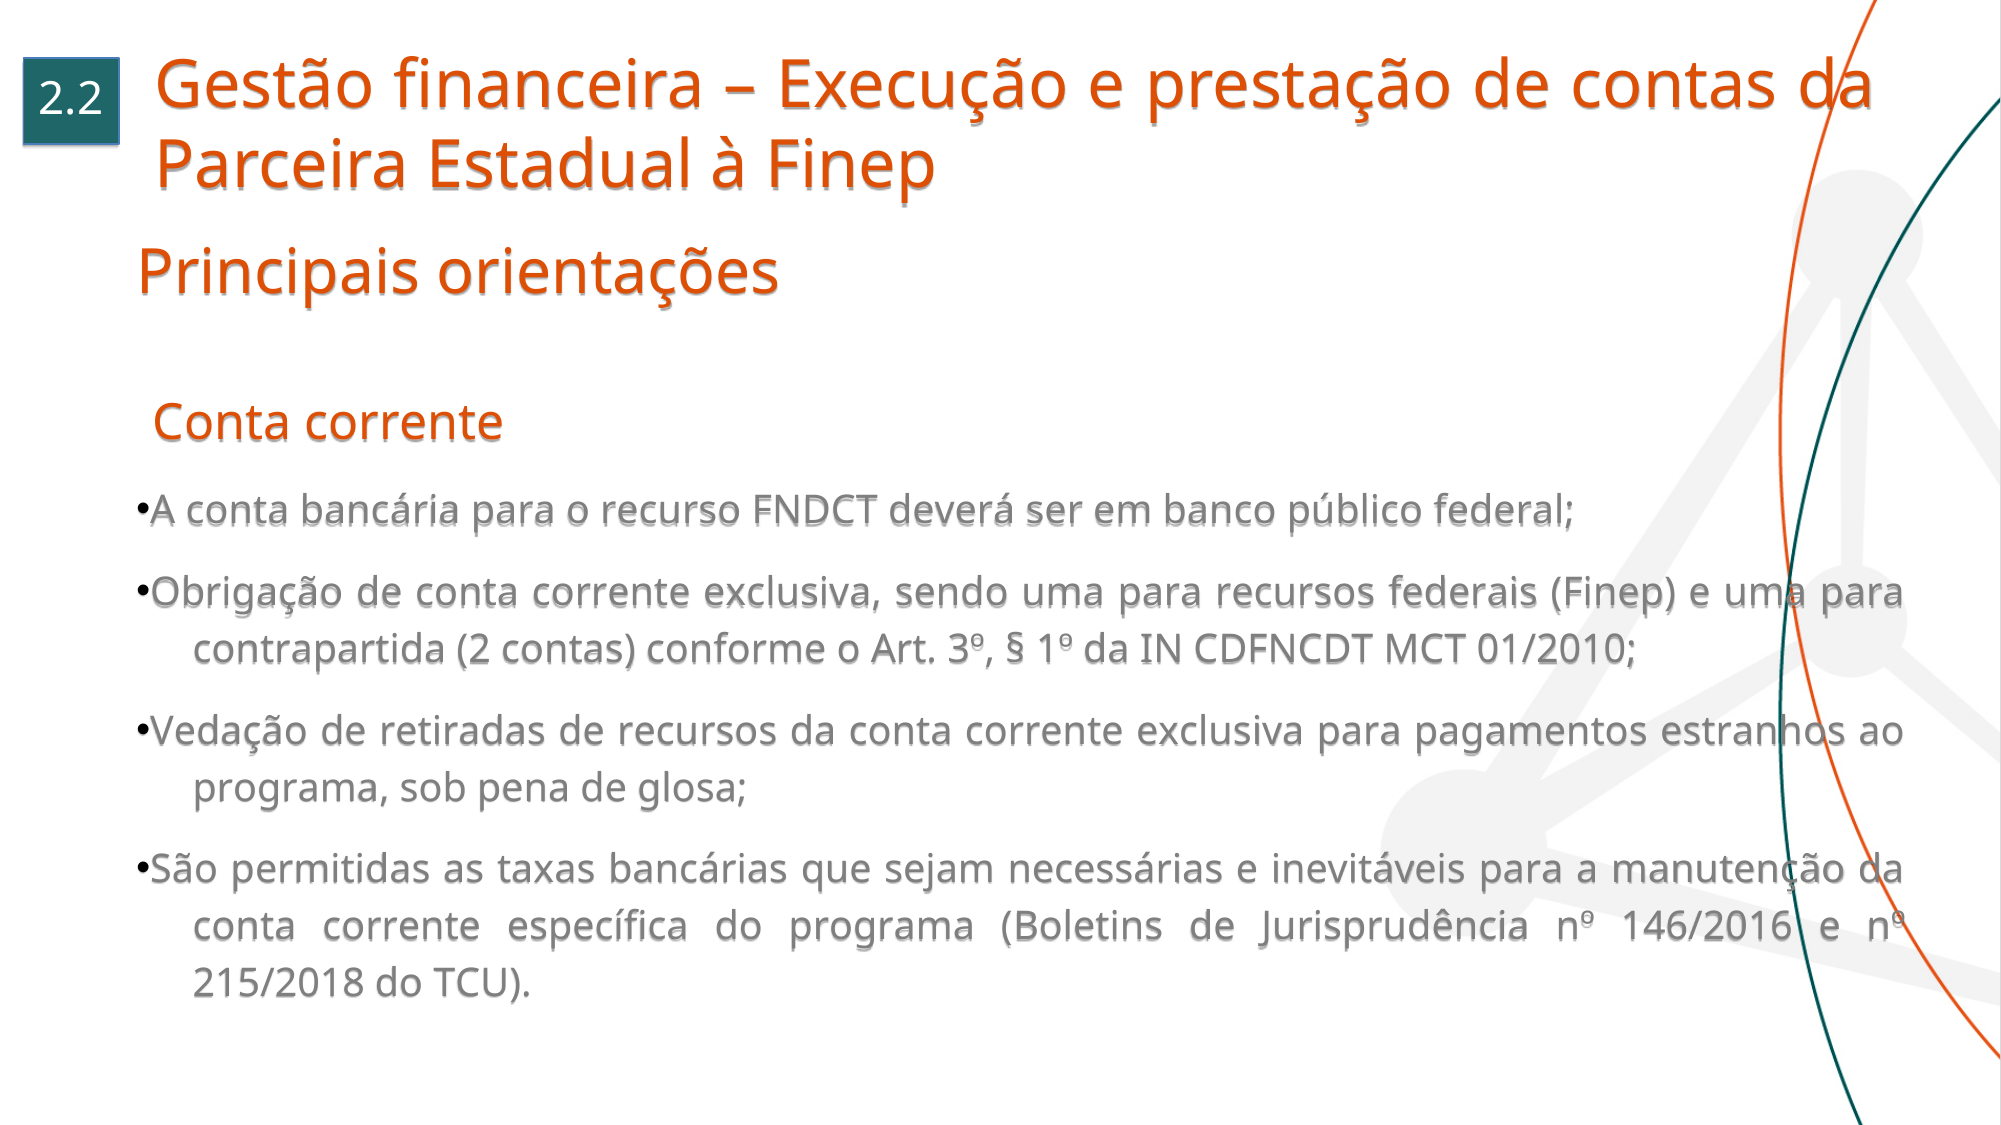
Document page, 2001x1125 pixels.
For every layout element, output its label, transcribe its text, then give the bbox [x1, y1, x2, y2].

text_box Principais orientações A conta bancária para o recurso FNDCT deverá ser em banco público federal; Obrigação de conta corrente exclusiva, sendo uma para recursos federais (Finep) e uma para contrapartida (2 contas) conforme o Art. 3º, § 1º da IN CDFNCDT MCT 01/2010; Vedação de retiradas de recursos da conta corrente exclusiva para pagamentos estranhos ao programa, sob pena de glosa; São permitidas as taxas bancárias que sejam necessárias e inevitáveis para a manutenção da conta corrente específica do programa (Boletins de Jurisprudência nº 146/2016 e nº 215/2018 do TCU). [121, 231, 1922, 1035]
text_box Gestão financeira – Execução e prestação de contas da Parceira Estadual à Finep [139, 33, 1942, 244]
text_box Conta corrente [137, 382, 1151, 492]
text_box 2.2 [24, 58, 119, 144]
